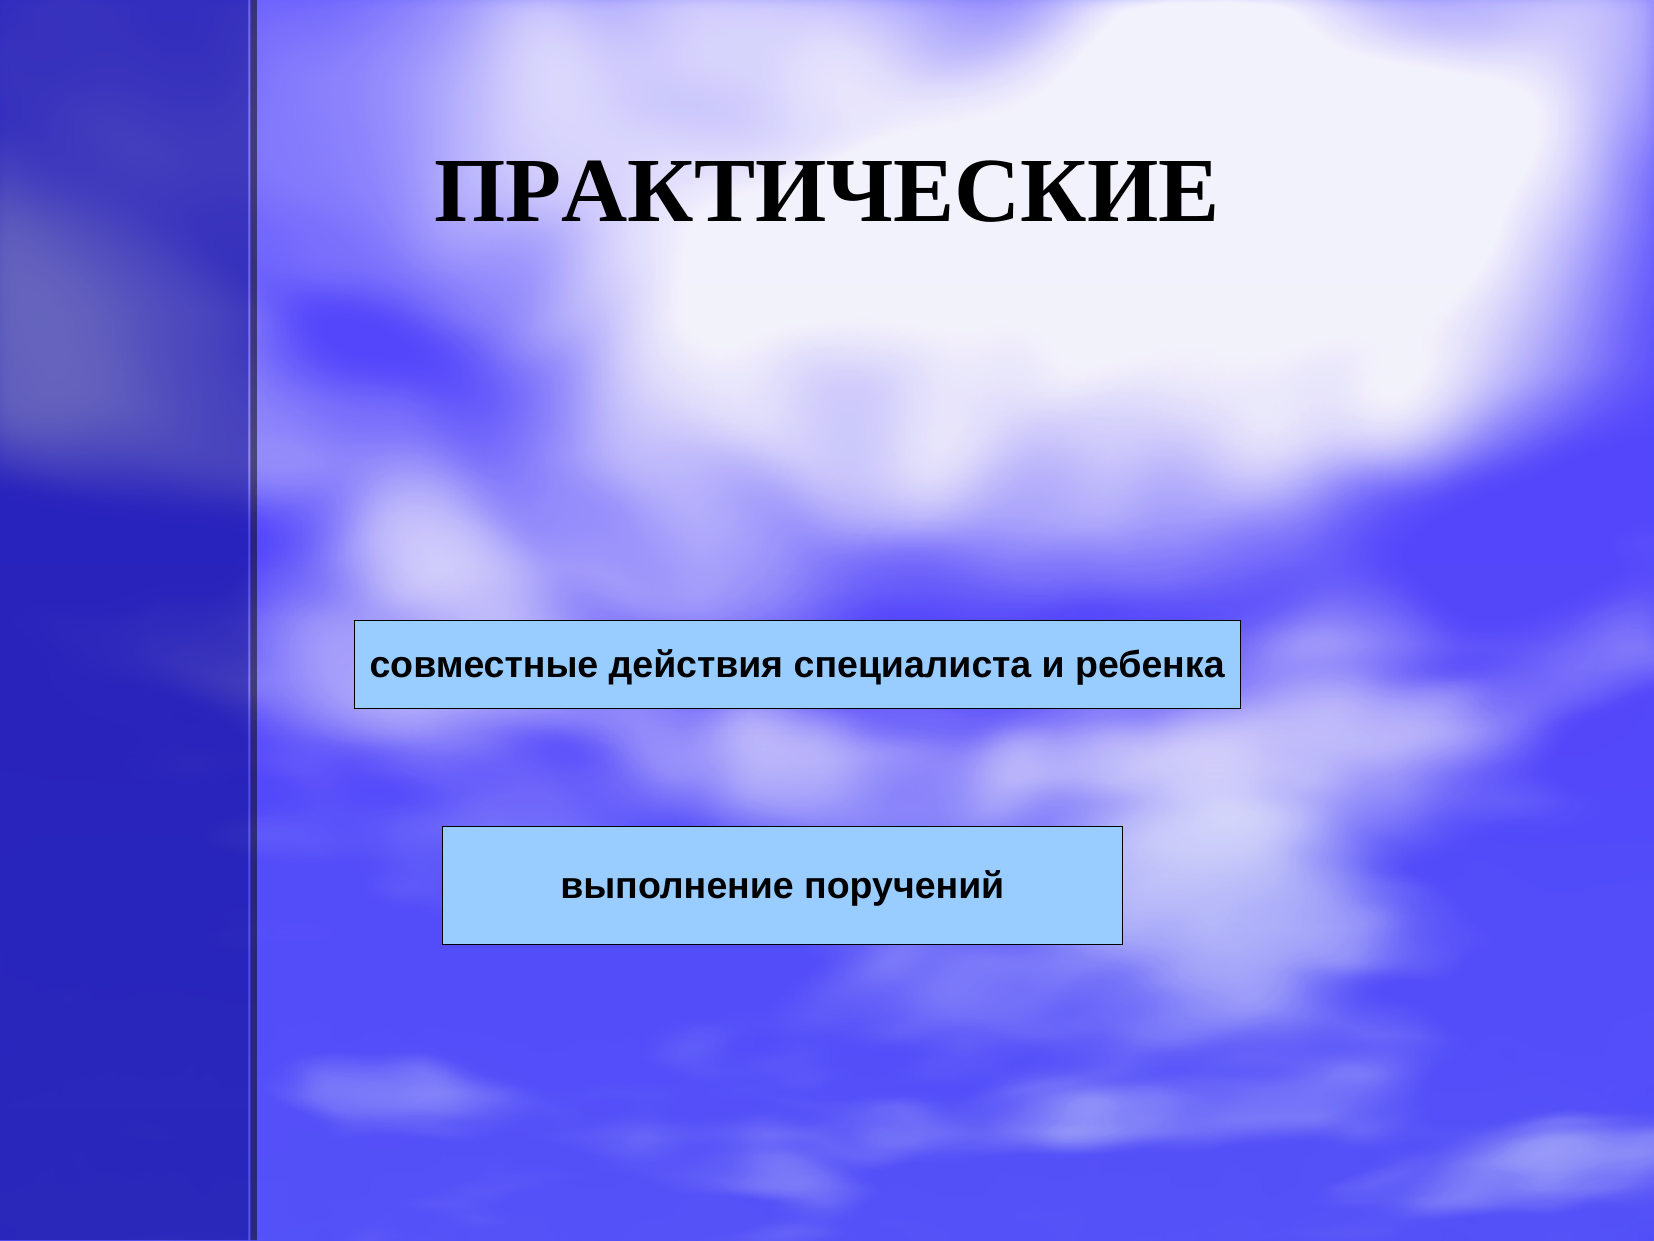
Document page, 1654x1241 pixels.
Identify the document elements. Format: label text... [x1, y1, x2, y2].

text_box совместные действия специалиста и ребенка [354, 620, 1241, 709]
title ПРАКТИЧЕСКИЕ [121, 110, 1534, 303]
text_box выполнение поручений [442, 826, 1123, 945]
